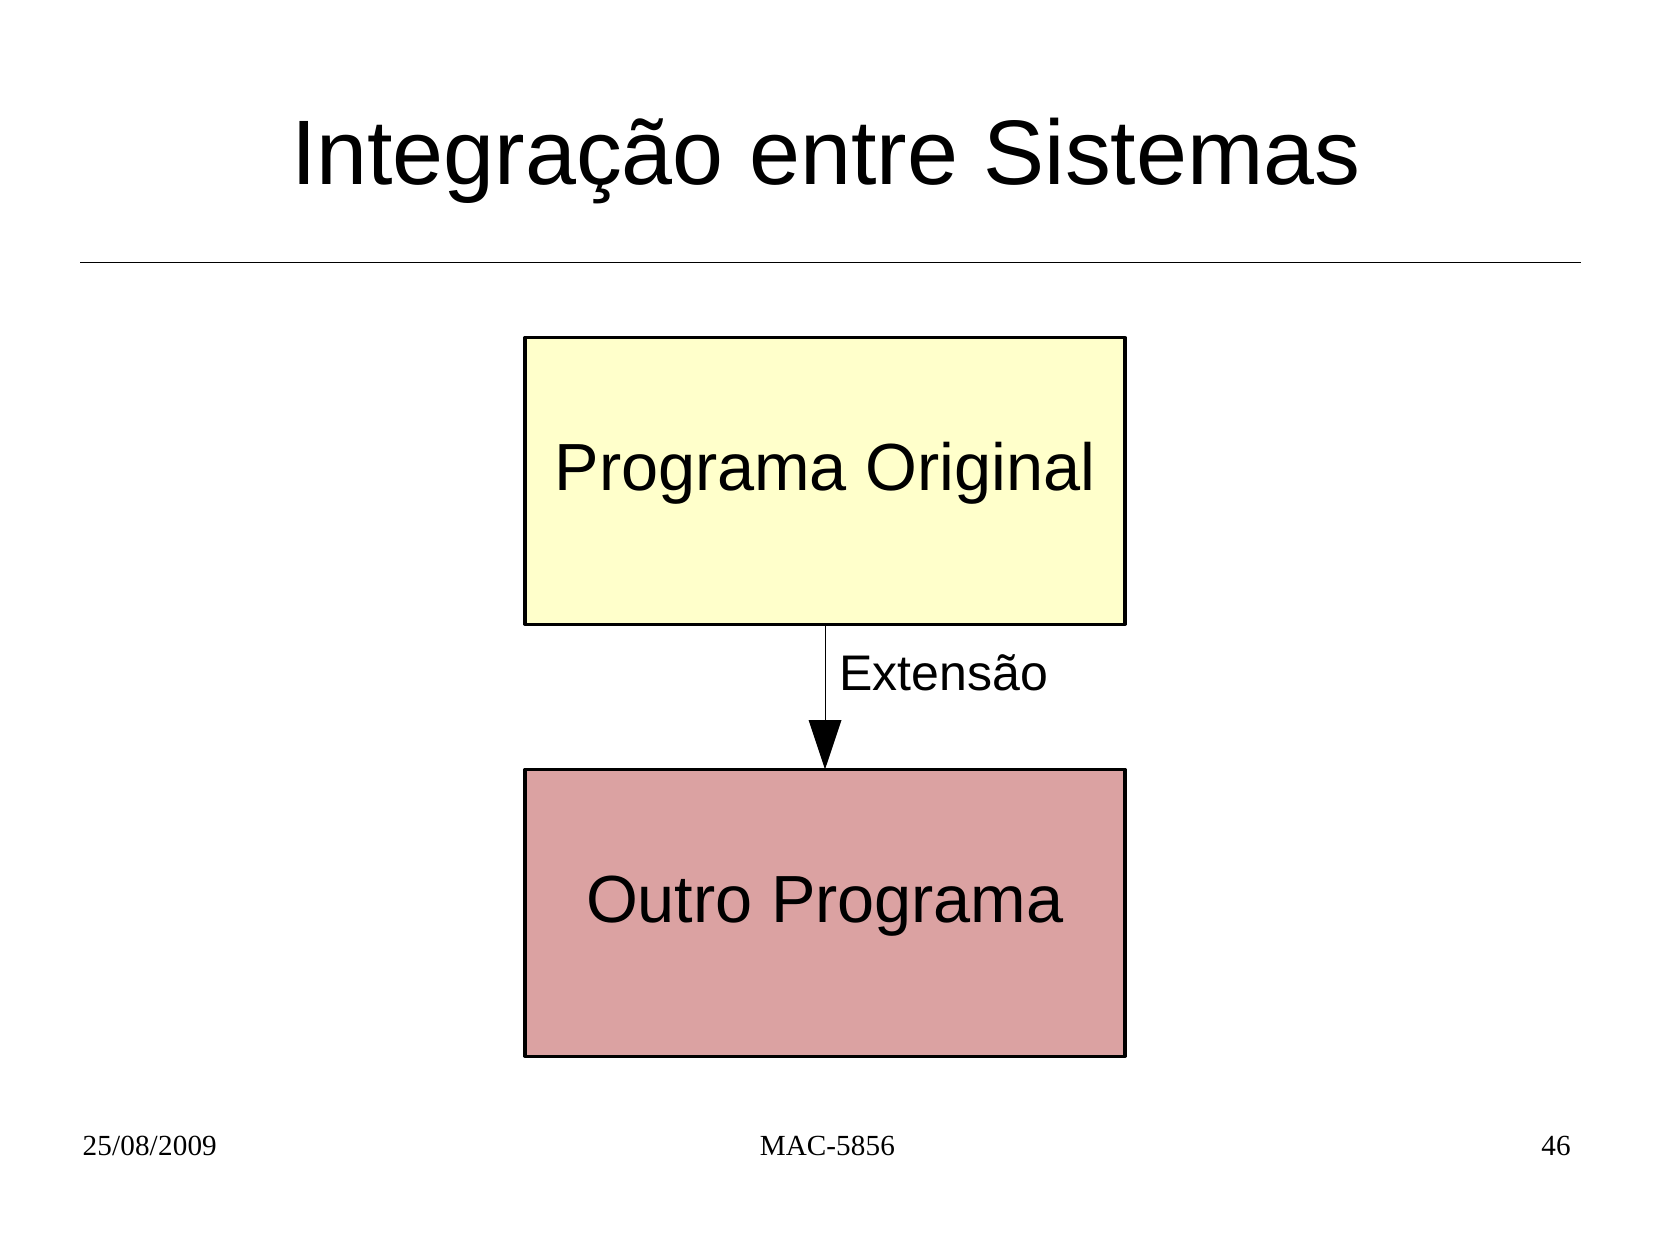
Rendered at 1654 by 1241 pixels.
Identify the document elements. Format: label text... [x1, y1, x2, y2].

text_box Programa Original [525, 337, 1126, 625]
text_box Outro Programa [525, 769, 1126, 1057]
text_box Extensão [825, 637, 1063, 715]
title Integração entre Sistemas [82, 49, 1571, 257]
